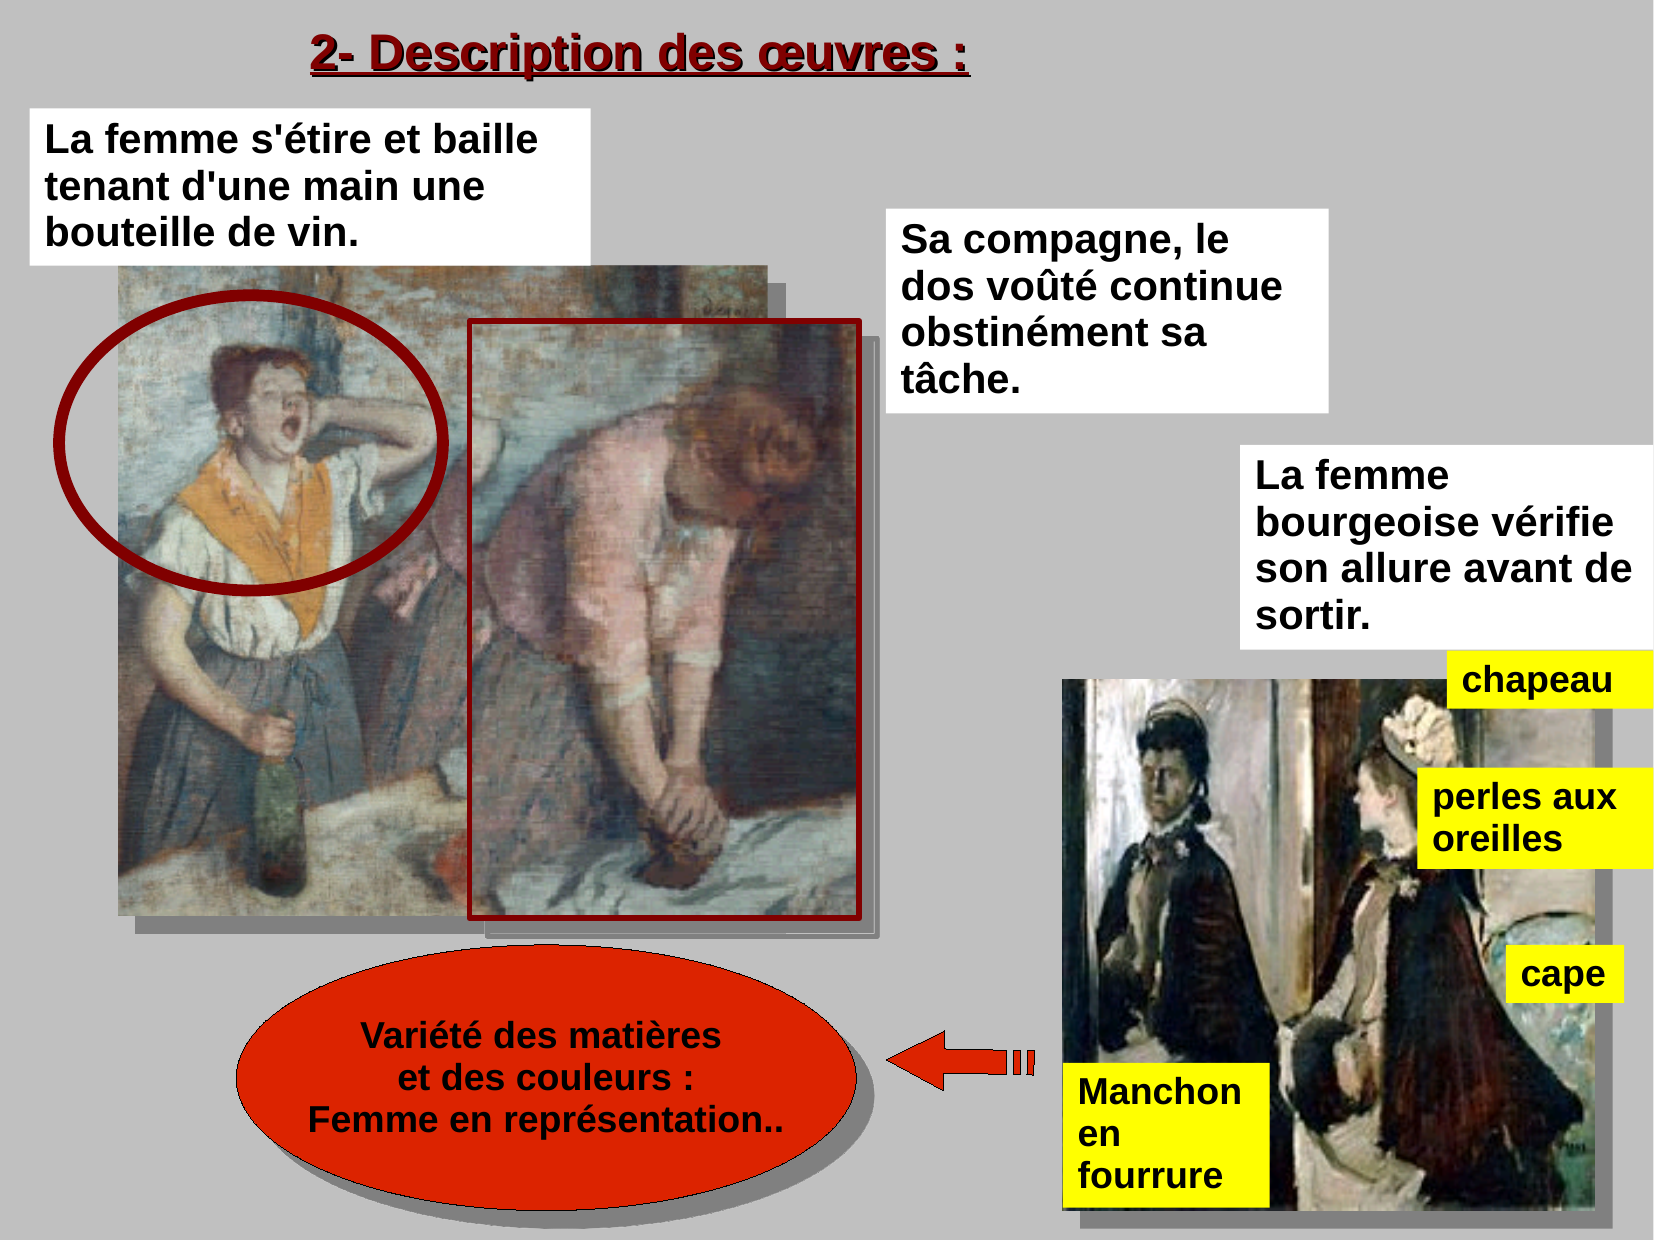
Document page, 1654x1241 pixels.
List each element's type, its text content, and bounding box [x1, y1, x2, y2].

text_box 2- Description des œuvres : [295, 16, 1359, 89]
text_box La femme s'étire et baille tenant d'une main une bouteille de vin. [29, 108, 591, 266]
text_box Sa compagne, le dos voûté continue obstinément sa tâche. [885, 208, 1329, 414]
text_box cape [1505, 944, 1625, 1003]
text_box chapeau [1446, 650, 1654, 709]
picture [118, 302, 436, 584]
text_box Manchon en fourrure [1062, 1062, 1270, 1208]
text_box [1026, 1050, 1035, 1076]
picture [1062, 679, 1595, 1211]
text_box Variété des matières et des couleurs : Femme en représentation.. [236, 944, 857, 1211]
text_box perles aux oreilles [1417, 767, 1654, 869]
picture [118, 265, 768, 916]
text_box La femme bourgeoise vérifie son allure avant de sortir. [1240, 444, 1654, 650]
text_box [1013, 1050, 1021, 1075]
text_box [886, 1030, 1007, 1091]
picture [472, 323, 857, 916]
